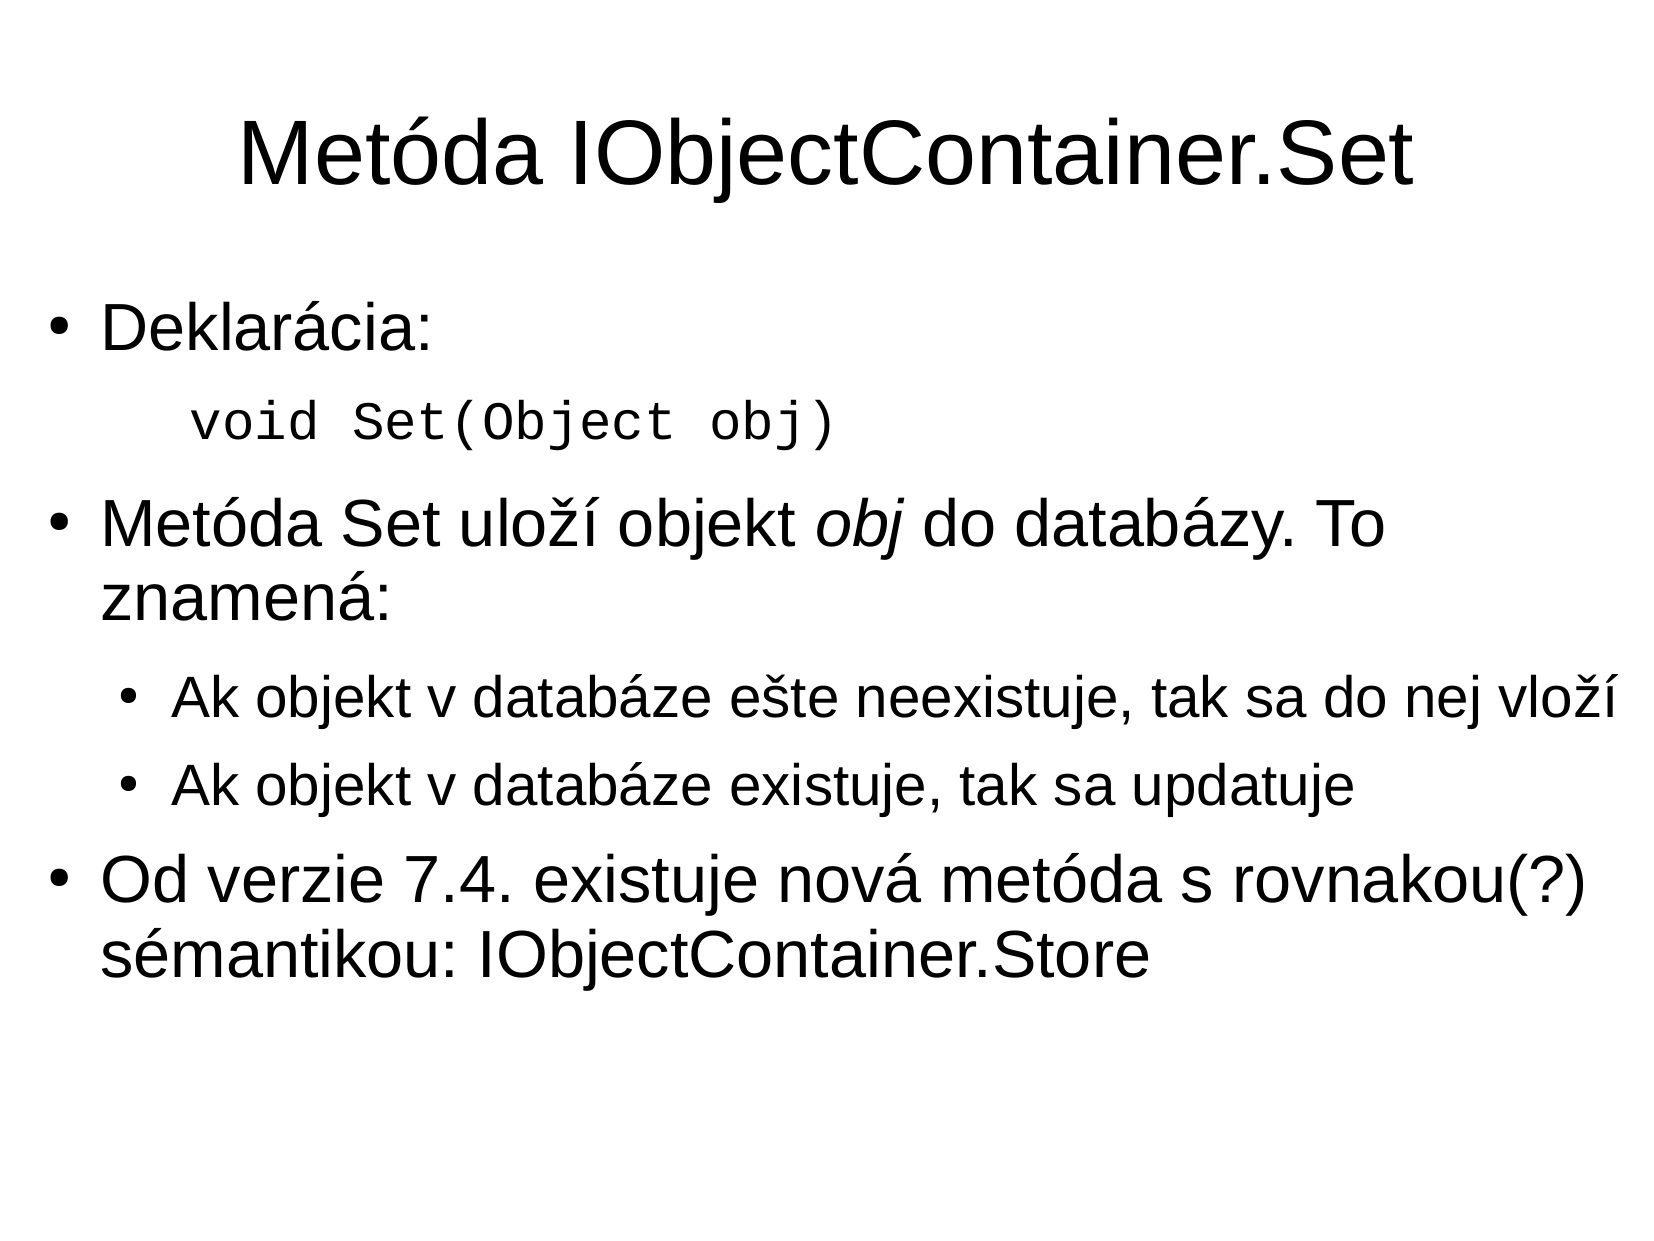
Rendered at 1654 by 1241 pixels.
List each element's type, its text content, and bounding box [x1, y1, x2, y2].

title Metóda IObjectContainer.Set [82, 56, 1571, 250]
list Deklarácia: void Set(Object obj) Metóda Set uloží objekt obj do databázy. To znamená: Ak objekt v databáze ešte neexistuje, tak sa do nej vloží Ak objekt v databáze existuje, tak sa updatuje Od verzie 7.4. existuje nová metóda s rovnakou(?) sémantikou: IObjectContainer.Store [29, 290, 1625, 1094]
